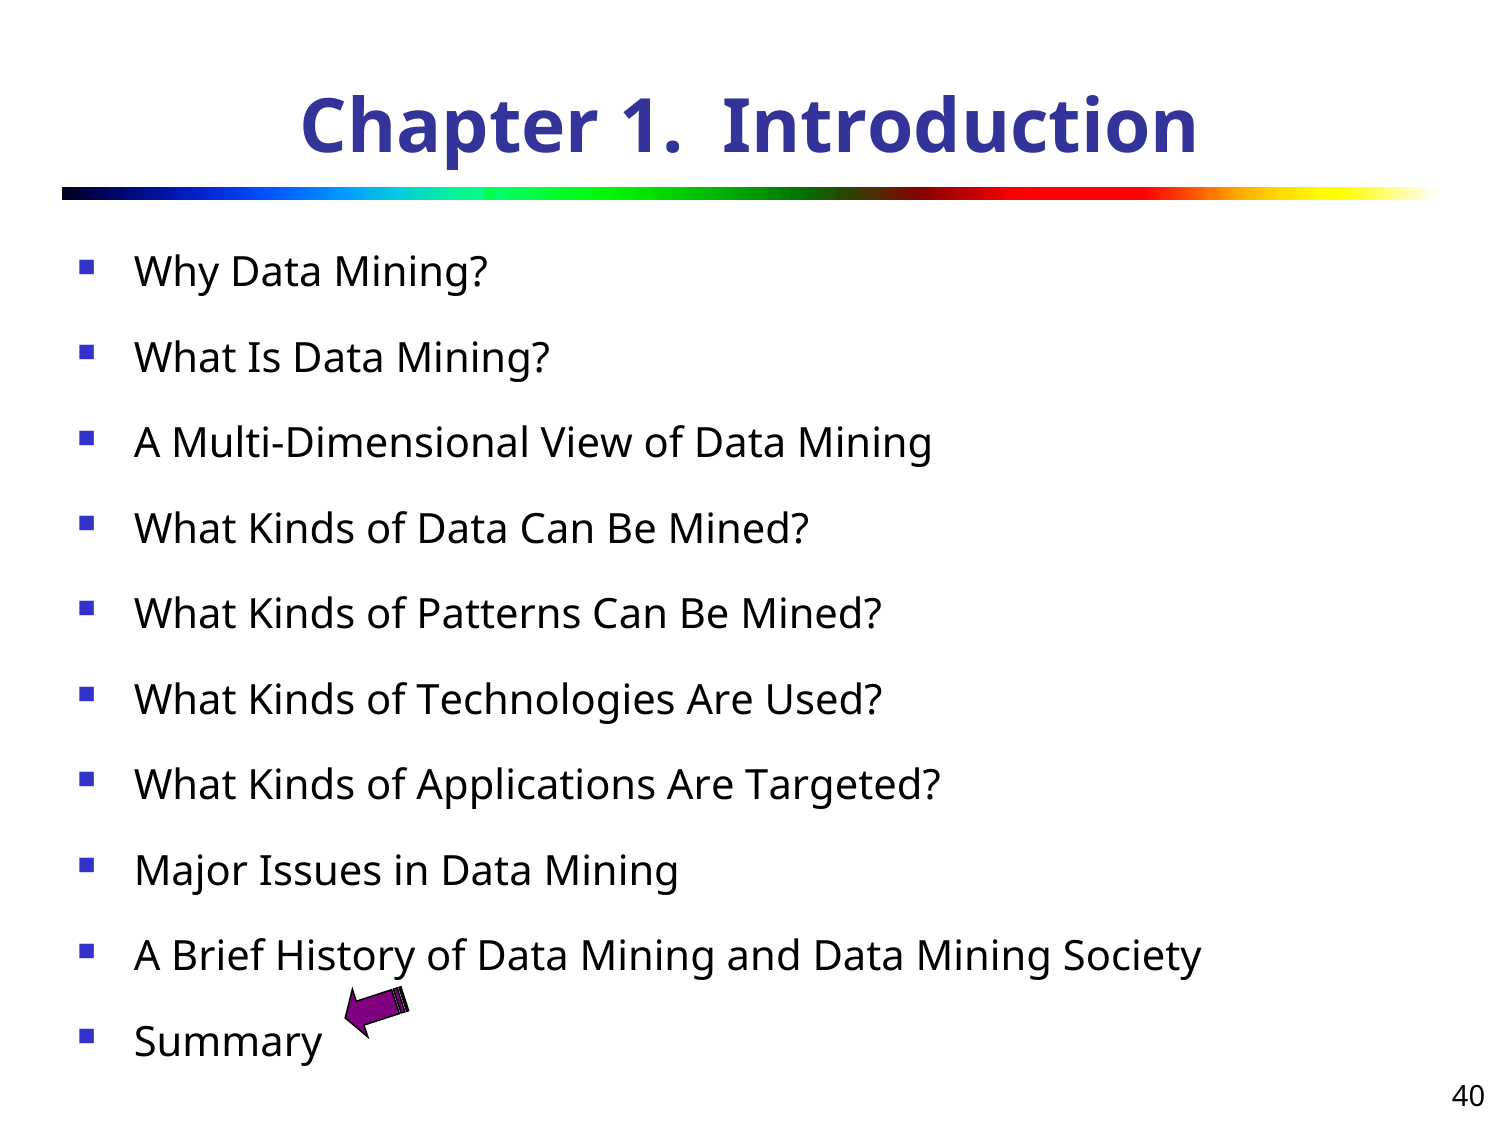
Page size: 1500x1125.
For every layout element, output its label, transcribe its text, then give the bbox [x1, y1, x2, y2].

list Why Data Mining? What Is Data Mining? A Multi-Dimensional View of Data Mining What Kinds of Data Can Be Mined? What Kinds of Patterns Can Be Mined? What Kinds of Technologies Are Used? What Kinds of Applications Are Targeted? Major Issues in Data Mining A Brief History of Data Mining and Data Mining Society Summary [62, 212, 1413, 1075]
title Chapter 1. Introduction [62, 37, 1438, 175]
text_box <number> [1187, 1050, 1500, 1125]
text_box [345, 986, 409, 1037]
